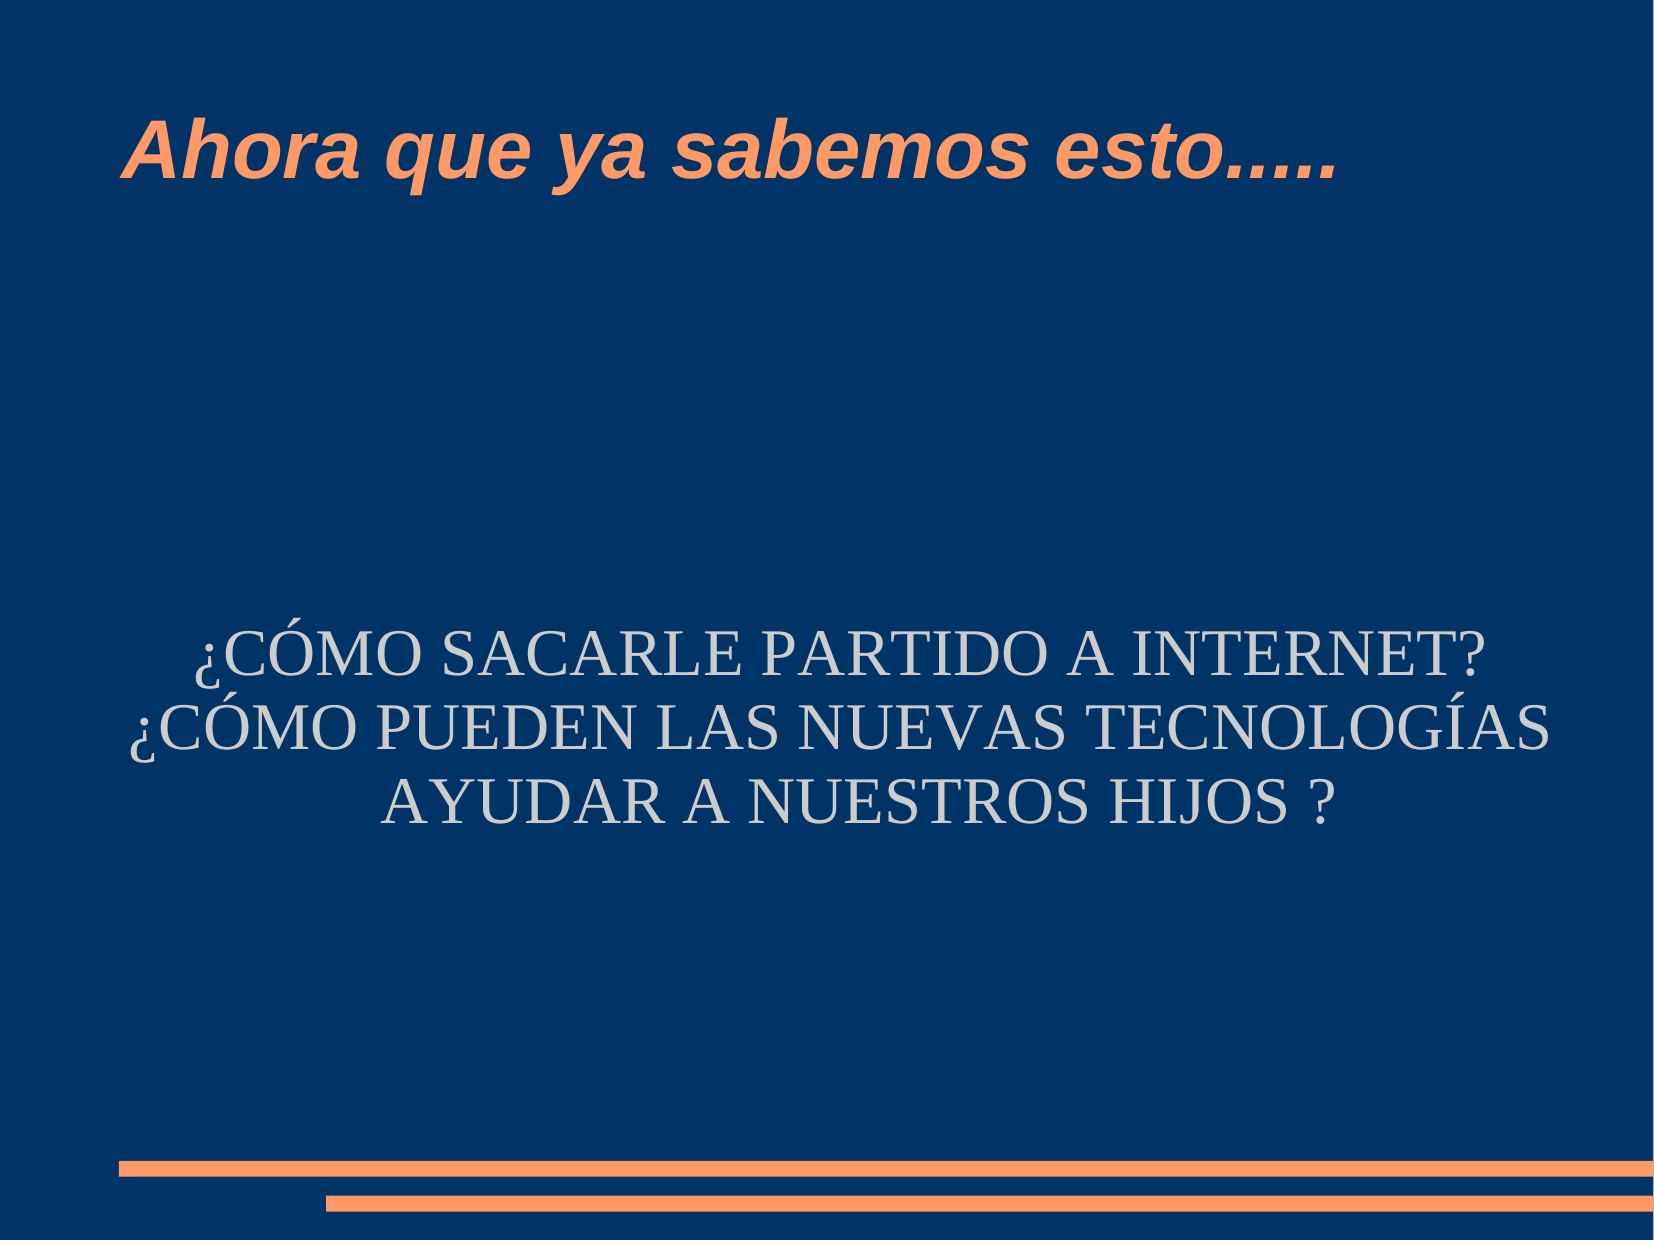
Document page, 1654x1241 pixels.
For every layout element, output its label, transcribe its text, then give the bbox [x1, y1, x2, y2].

title Ahora que ya sabemos esto..... [121, 46, 1534, 254]
subtitle ¿CÓMO SACARLE PARTIDO A INTERNET? ¿CÓMO PUEDEN LAS NUEVAS TECNOLOGÍAS AYUDAR A NUESTROS HIJOS ? [121, 322, 1561, 1132]
